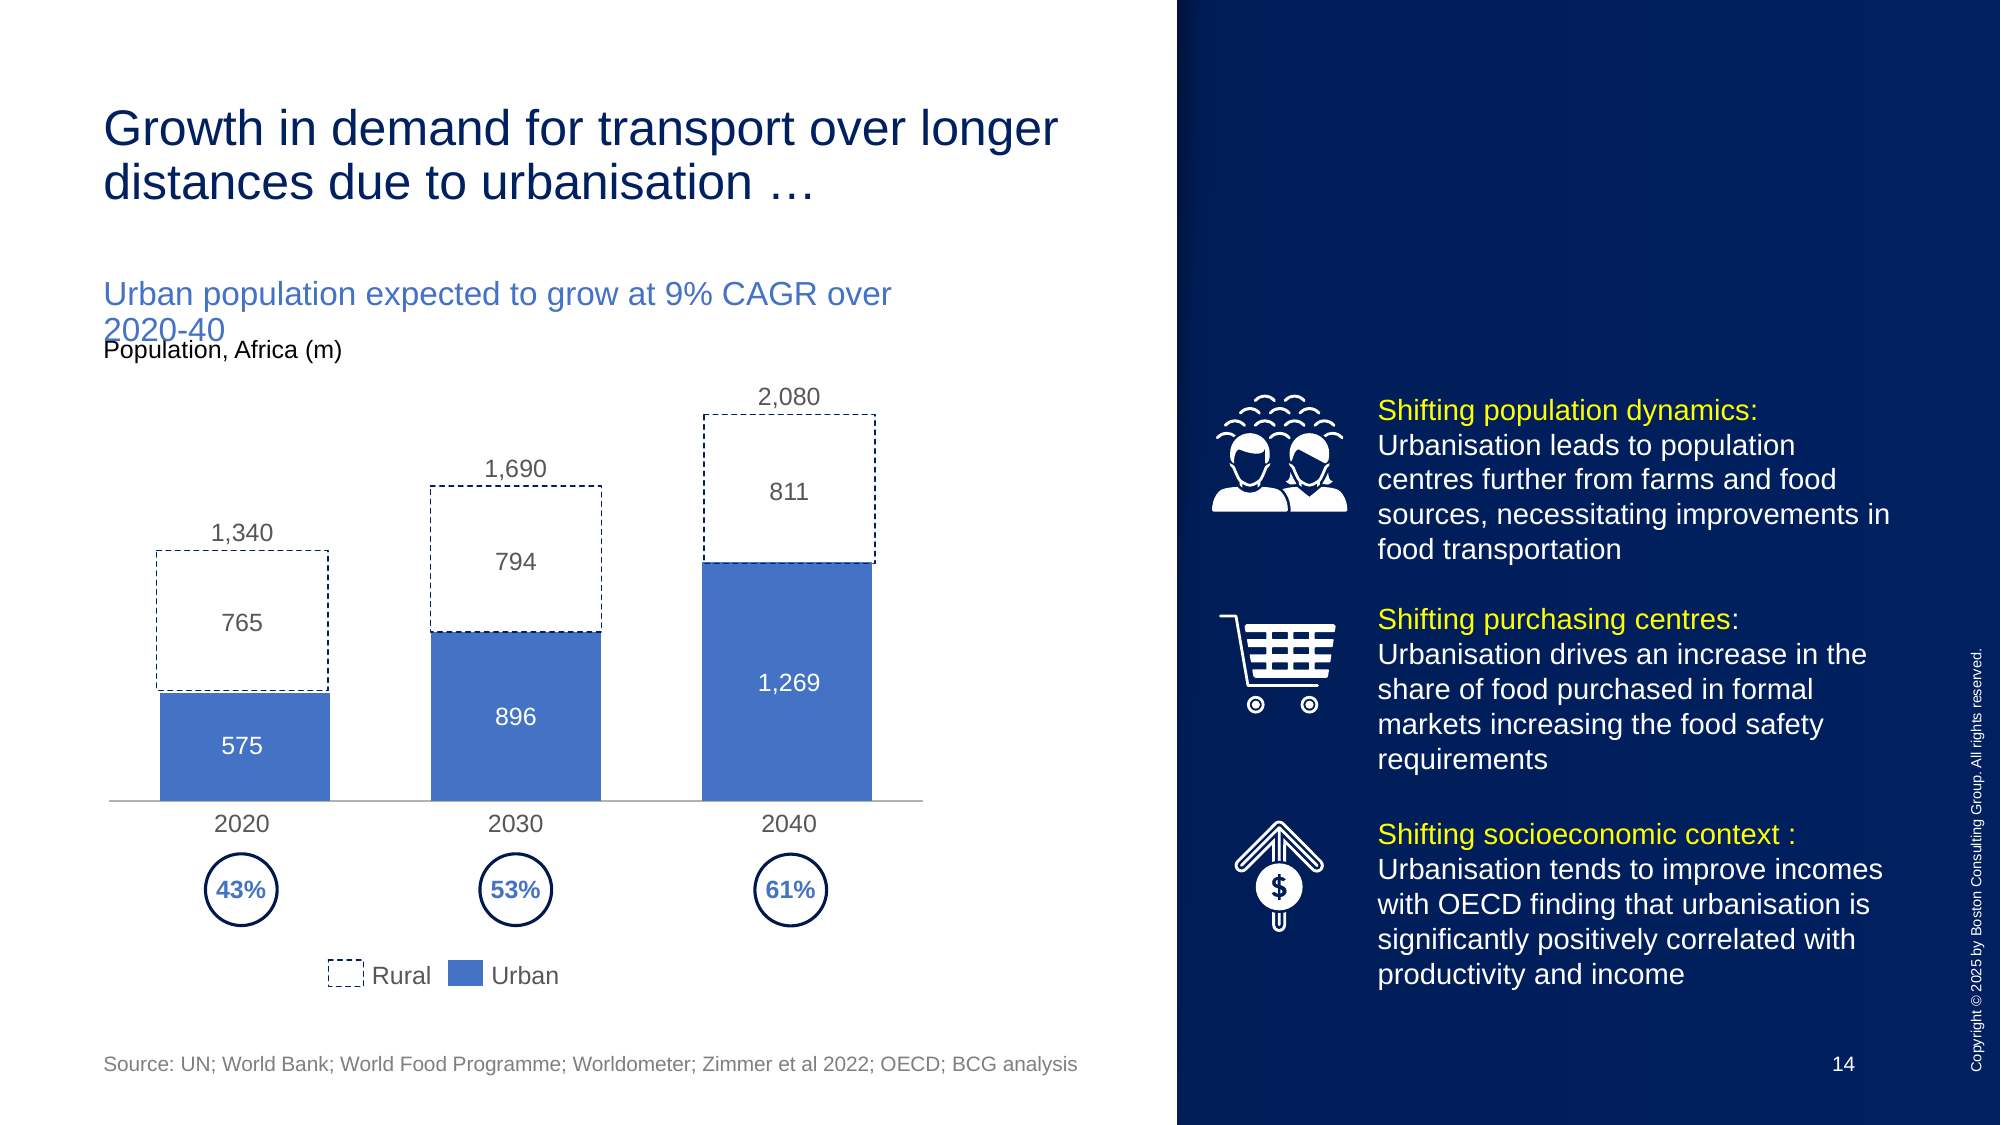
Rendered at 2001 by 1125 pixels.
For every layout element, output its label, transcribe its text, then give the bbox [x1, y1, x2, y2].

text_box [1254, 419, 1276, 427]
text_box [1288, 433, 1330, 487]
text_box [1322, 472, 1333, 485]
title Growth in demand for transport over longer distances due to urbanisation … [103, 102, 1168, 212]
text_box 2,080 [753, 377, 825, 410]
text_box [1234, 820, 1324, 873]
text_box [1255, 863, 1303, 911]
text_box 2020 [214, 804, 271, 837]
text_box [1283, 419, 1306, 427]
text_box Population, Africa (m) [103, 330, 927, 372]
text_box [1272, 912, 1287, 932]
text_box Rural [372, 957, 431, 990]
text_box [1244, 624, 1336, 678]
text_box 811 [765, 472, 814, 506]
chart [92, 401, 940, 810]
text_box [1283, 394, 1306, 402]
text_box Source: UN; World Bank; World Food Programme; Worldometer; Zimmer et al 2022; OECD; BCG analysis [103, 1053, 1585, 1076]
text_box [1313, 419, 1336, 427]
text_box [1300, 695, 1319, 714]
text_box 575 [217, 727, 268, 760]
text_box 2040 [761, 804, 818, 837]
text_box 2030 [487, 804, 545, 837]
text_box [1323, 431, 1344, 440]
text_box 765 [217, 604, 268, 637]
text_box [1216, 431, 1271, 488]
text_box [448, 960, 483, 986]
text_box [1277, 913, 1281, 927]
text_box Urban population expected to grow at 9% CAGR over 2020-40 [103, 276, 927, 318]
text_box [1298, 407, 1321, 415]
text_box 61% [754, 854, 827, 926]
text_box 53% [479, 853, 552, 926]
text_box [1239, 407, 1261, 415]
text_box [1212, 486, 1288, 512]
text_box Urban [491, 957, 559, 990]
text_box Shifting population dynamics: Urbanisation leads to population centres further from farms and food sources, necessitating improvements in food transportation Shifting purchasing centres: Urbanisation drives an increase in the share of food purchased in formal markets increasing the food safety requirements Shifting socioeconomic context : Urbanisation tends to improve incomes with OECD finding that urbanisation is significantly positively correlated with productivity and income [1377, 390, 1897, 939]
text_box 1,269 [753, 663, 825, 696]
text_box 1,690 [480, 449, 552, 482]
text_box 794 [490, 542, 542, 576]
text_box [1254, 394, 1276, 402]
text_box [1282, 486, 1348, 512]
text_box [1269, 407, 1291, 415]
text_box 1,340 [206, 513, 278, 546]
text_box [1285, 472, 1297, 485]
text_box 43% [205, 853, 278, 926]
text_box [1246, 695, 1265, 714]
text_box [1224, 419, 1246, 427]
text_box [1269, 431, 1291, 440]
text_box [1219, 614, 1319, 687]
text_box 896 [490, 697, 542, 731]
